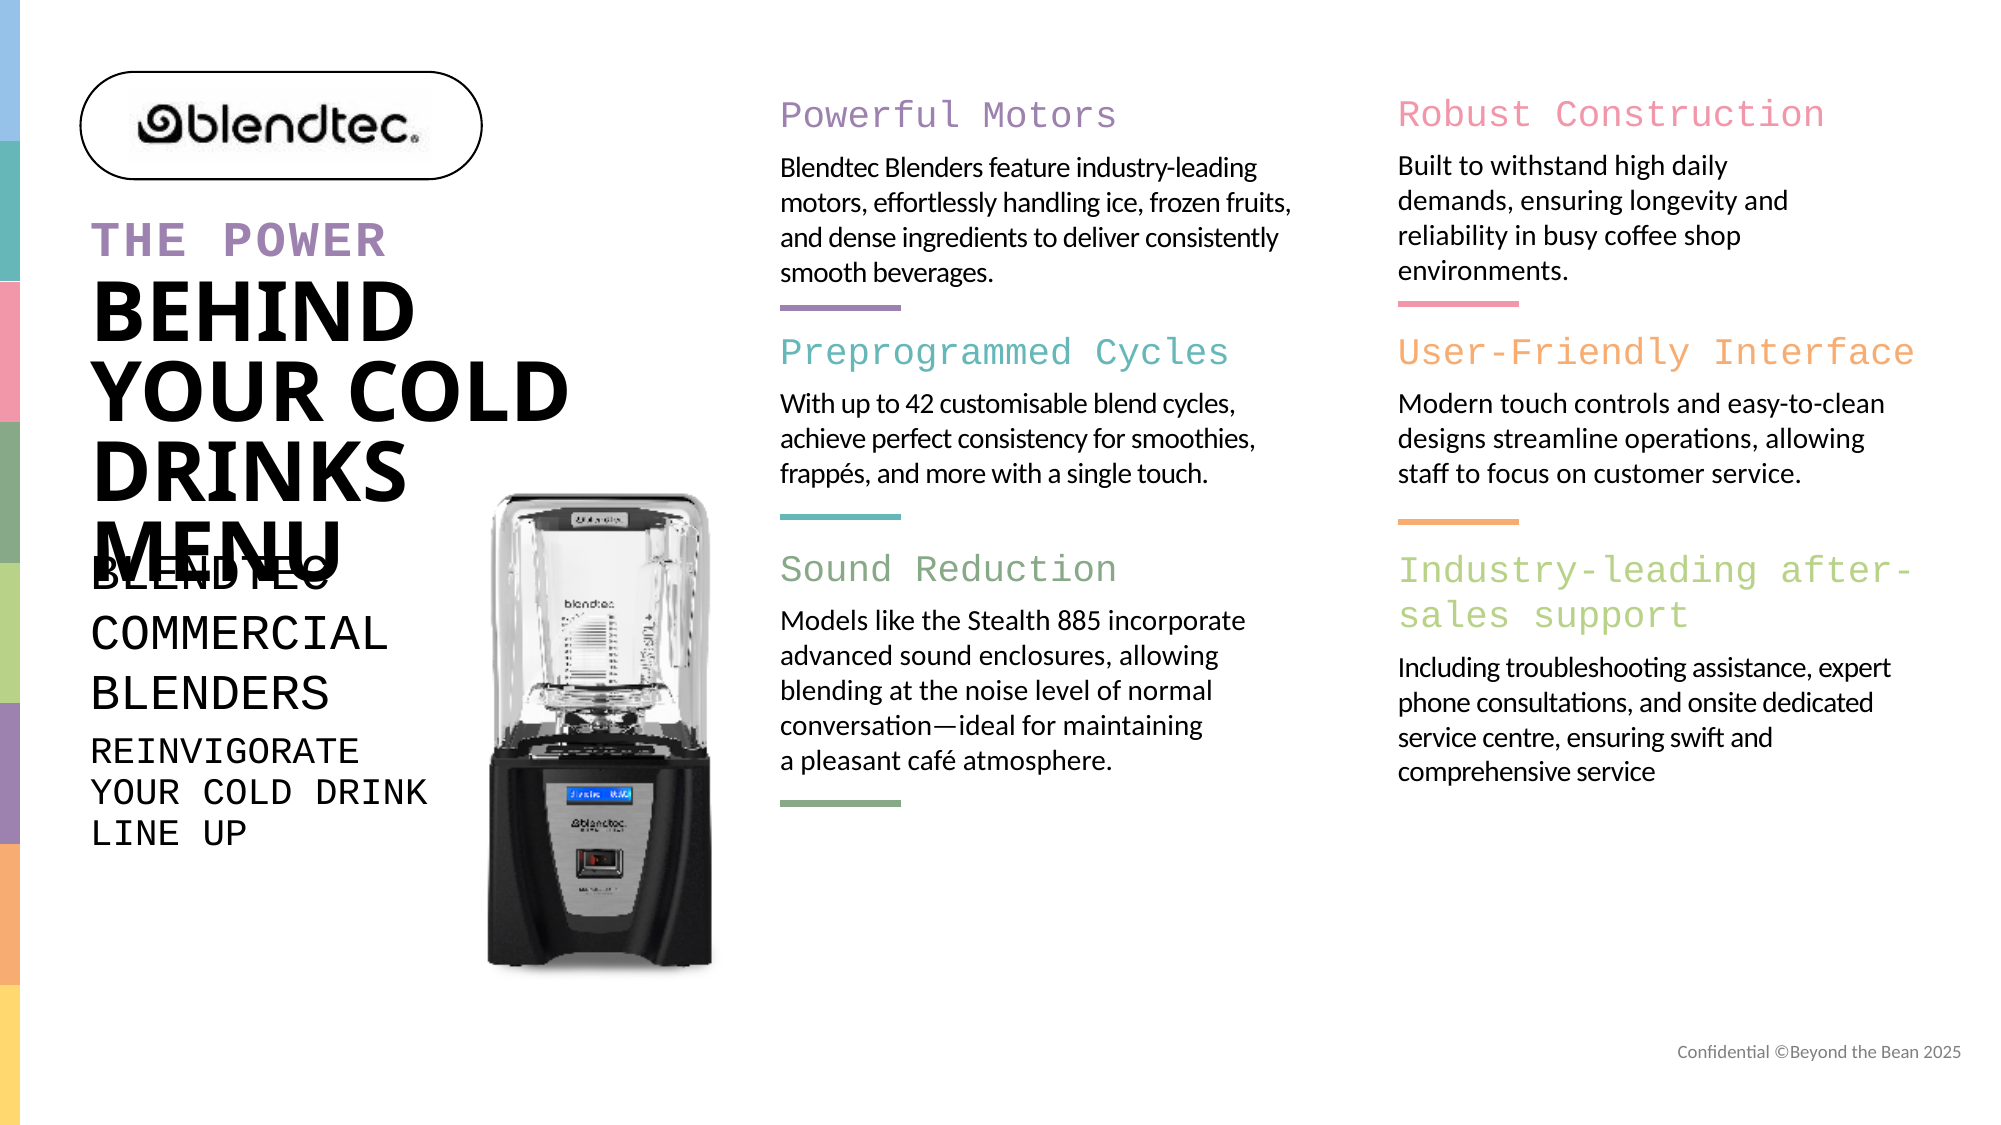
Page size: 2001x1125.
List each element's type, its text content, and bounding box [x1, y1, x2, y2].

picture [129, 89, 433, 162]
text_box Behind Your Cold Drinks Menu [90, 198, 605, 455]
text_box [0, 282, 20, 1125]
text_box [80, 71, 482, 180]
text_box [0, 0, 20, 281]
picture [463, 475, 737, 987]
text_box User-Friendly Interface Modern touch controls and easy-to-clean designs streamline operations, allowing staff to focus on customer service. [1397, 326, 1938, 491]
text_box Blendtec commercial blenders Reinvigorate your cold drink line up [90, 539, 459, 763]
text_box THE POWER [90, 213, 440, 268]
text_box Confidential ©Beyond the Bean 2025 [1662, 1031, 2000, 1070]
text_box Robust Construction Built to withstand high daily demands, ensuring longevity and reliability in busy coffee shop environments. [1397, 88, 1839, 289]
text_box Powerful Motors Blendtec Blenders feature industry-leading motors, effortlessly handling ice, frozen fruits, and dense ingredients to deliver consistently smooth beverages. [780, 90, 1320, 290]
text_box Sound Reduction Models like the Stealth 885 incorporate advanced sound enclosures, allowing blending at the noise level of normal conversation—ideal for maintaining a pleasant café atmosphere. [780, 543, 1320, 779]
text_box Preprogrammed Cycles With up to 42 customisable blend cycles, achieve perfect consistency for smoothies, frappés, and more with a single touch. [780, 326, 1320, 491]
text_box Industry-leading after-sales support Including troubleshooting assistance, expert phone consultations, and onsite dedicated service centre, ensuring swift and comprehensive service [1397, 545, 1938, 791]
